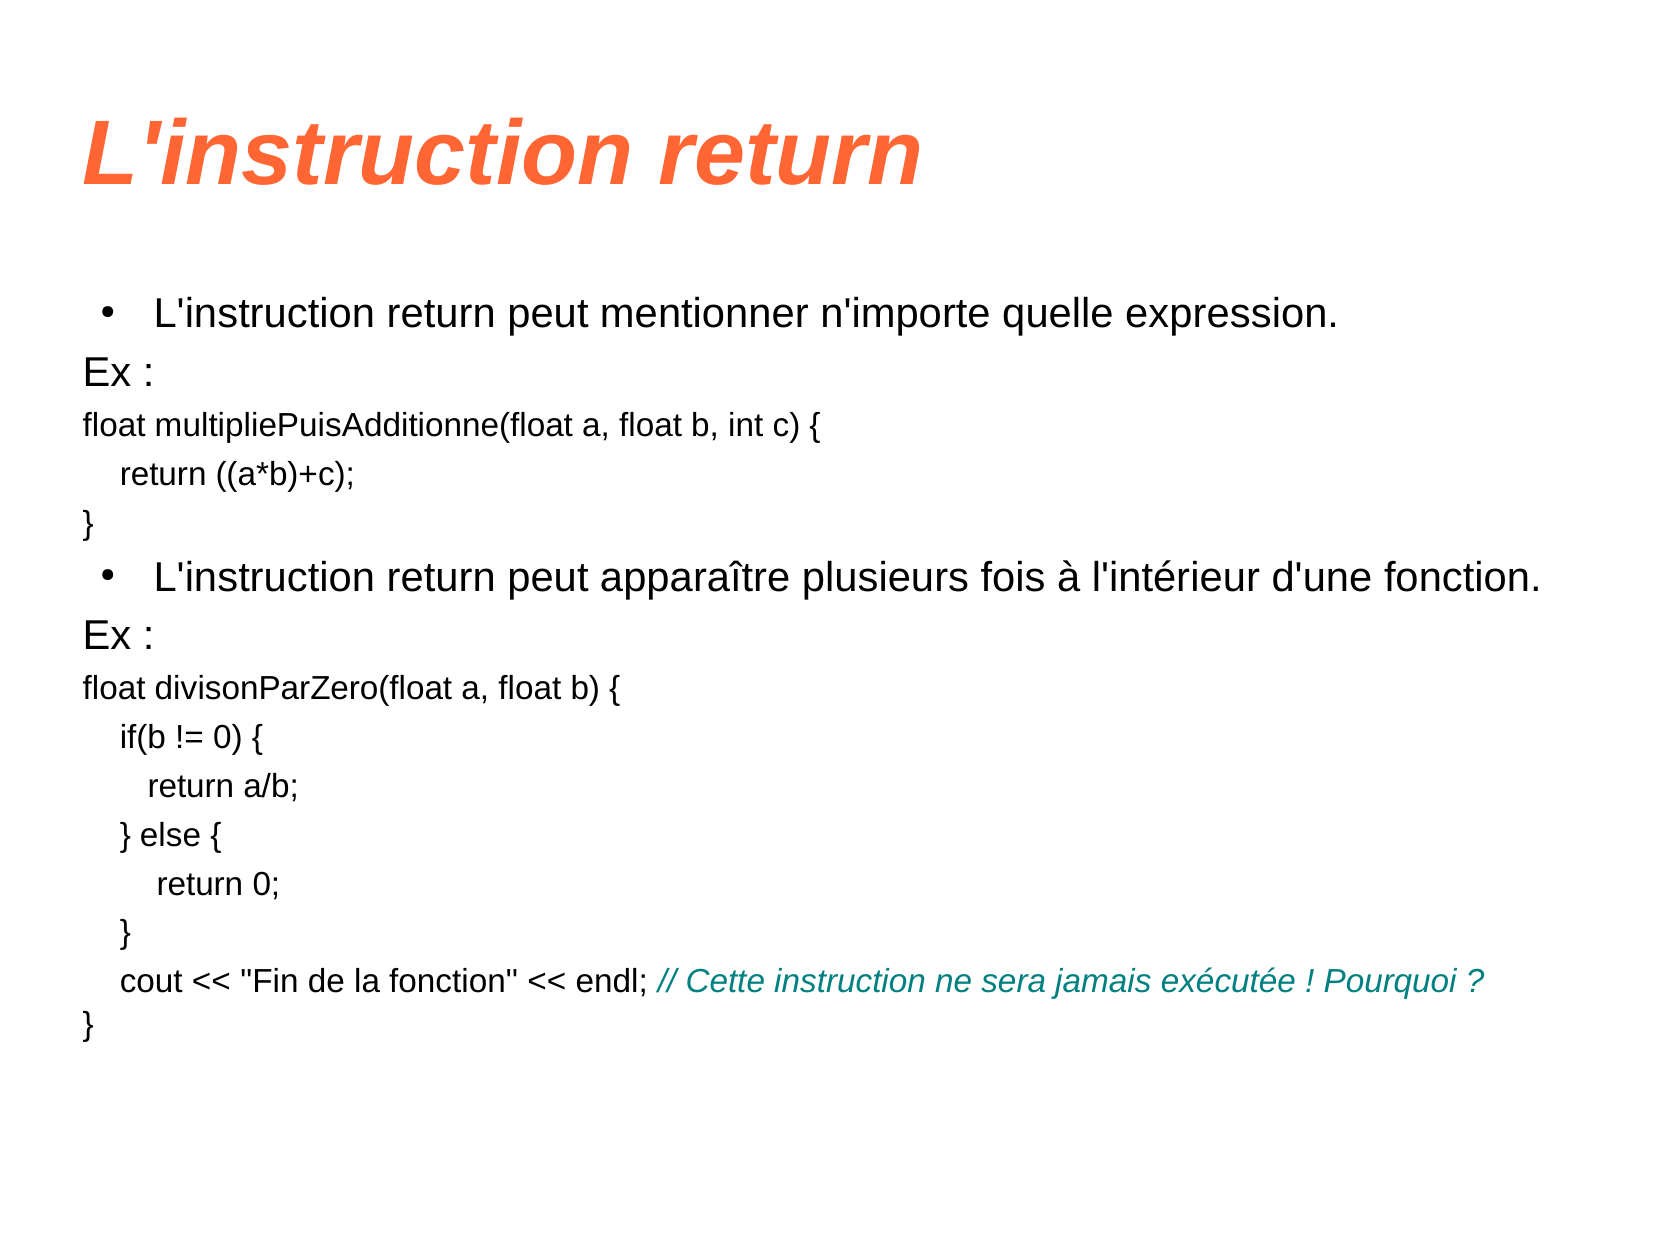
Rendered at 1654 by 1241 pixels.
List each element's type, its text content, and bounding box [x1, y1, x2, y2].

list L'instruction return peut mentionner n'importe quelle expression. Ex : float multipliePuisAdditionne(float a, float b, int c) { return ((a*b)+c); } L'instruction return peut apparaître plusieurs fois à l'intérieur d'une fonction. Ex : float divisonParZero(float a, float b) { if(b != 0) { return a/b; } else { return 0; } cout << ''Fin de la fonction'' << endl; // Cette instruction ne sera jamais exécutée ! Pourquoi ? } [82, 290, 1571, 1109]
title L'instruction return [82, 49, 1571, 257]
